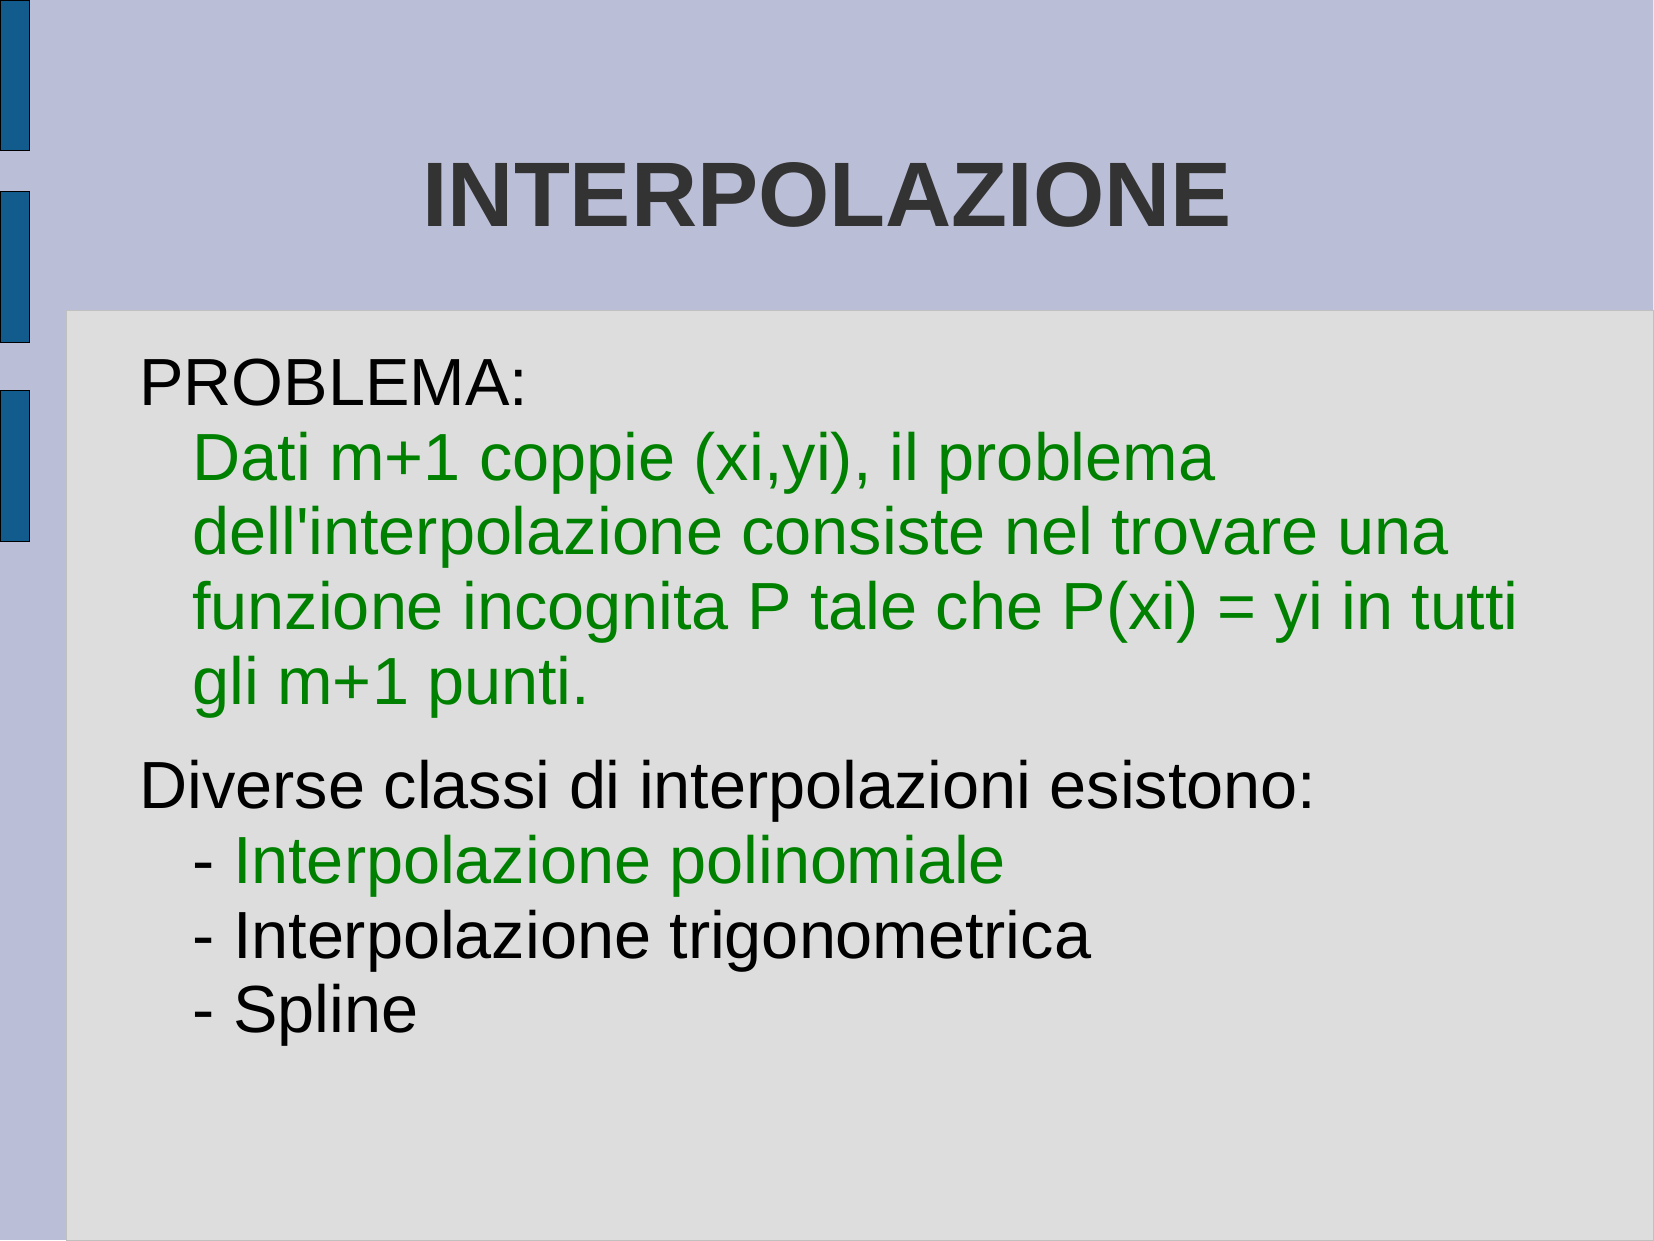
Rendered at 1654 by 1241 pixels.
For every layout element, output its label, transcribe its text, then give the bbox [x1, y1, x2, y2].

title INTERPOLAZIONE [121, 98, 1534, 291]
list PROBLEMA: Dati m+1 coppie (xi,yi), il problema dell'interpolazione consiste nel trovare una funzione incognita P tale che P(xi) = yi in tutti gli m+1 punti. Diverse classi di interpolazioni esistono: - Interpolazione polinomiale - Interpolazione trigonometrica - Spline [121, 344, 1534, 1112]
